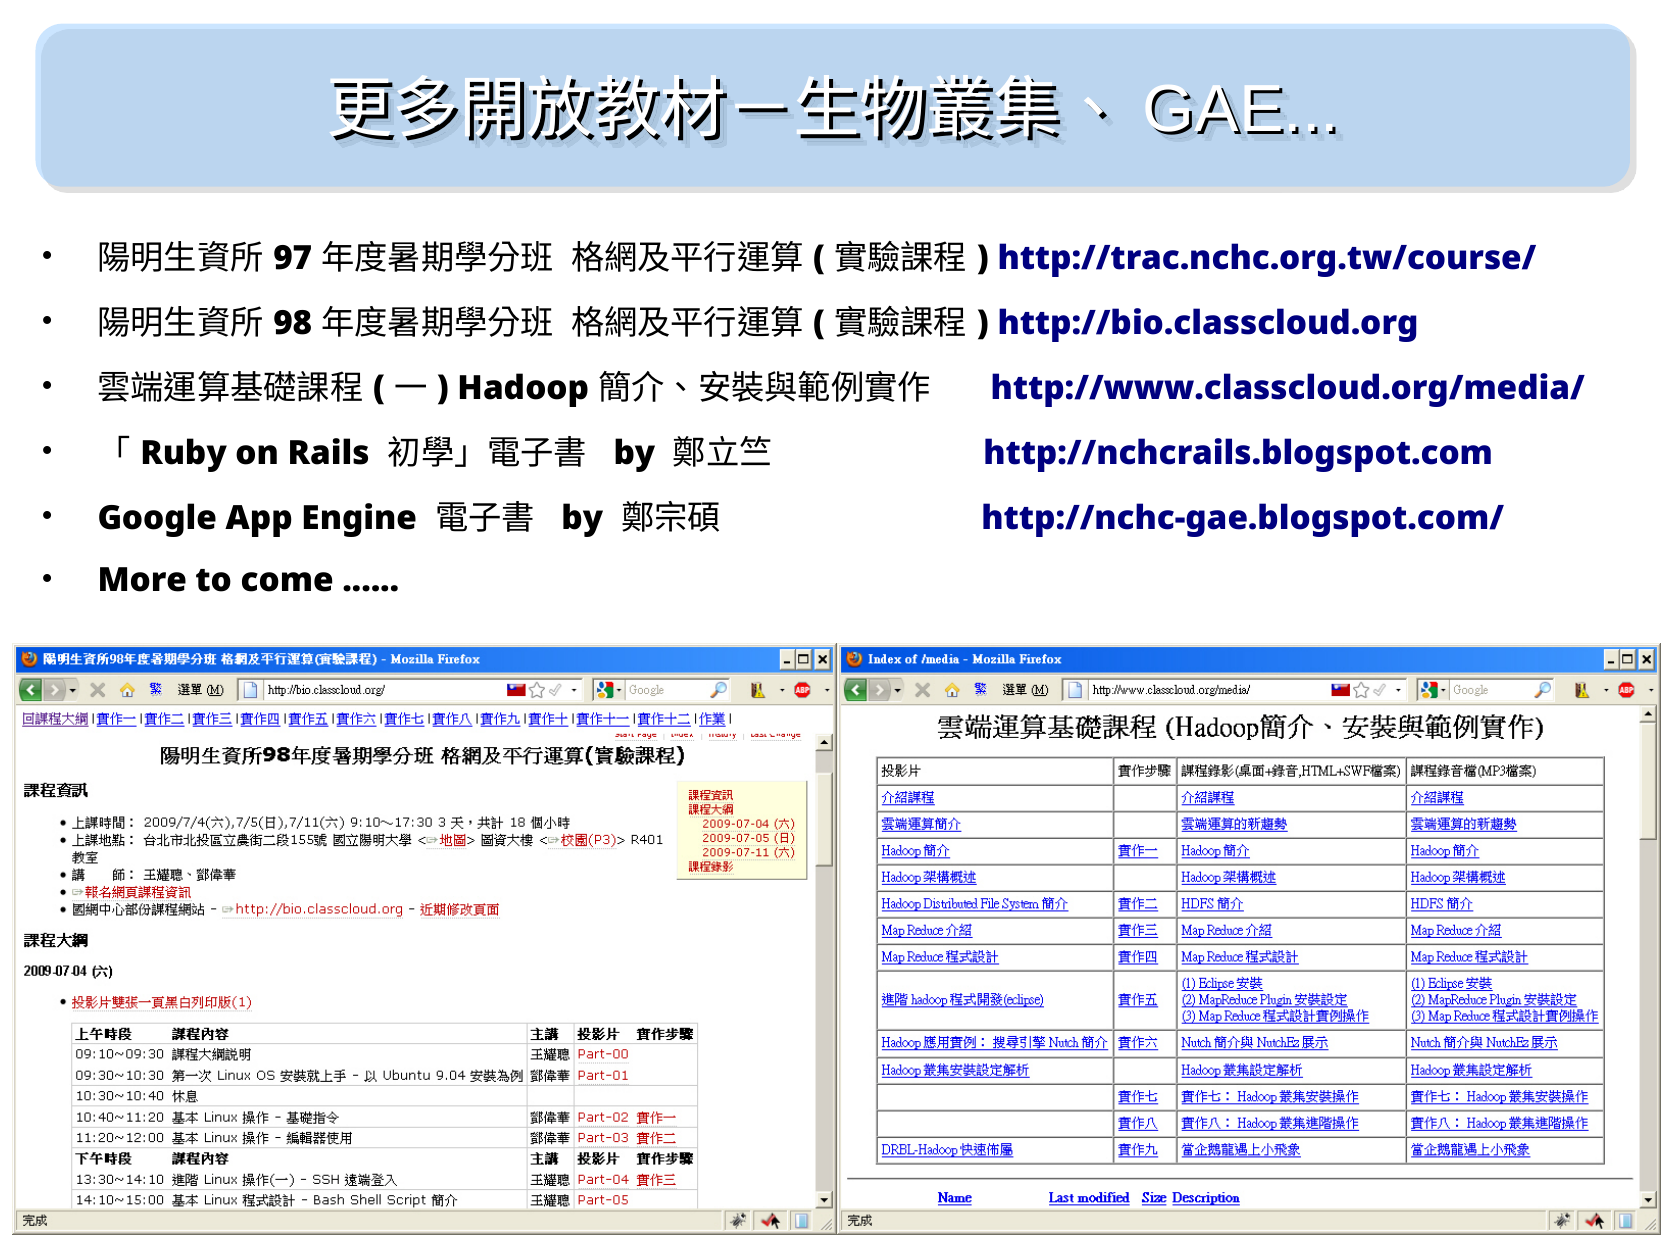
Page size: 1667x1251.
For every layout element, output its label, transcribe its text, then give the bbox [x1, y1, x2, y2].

picture [12, 643, 1661, 1235]
list 陽明生資所97年度暑期學分班 格網及平行運算(實驗課程) http://trac.nchc.org.tw/course/ 陽明生資所98年度暑期學分班 格網及平行運算(實驗課程) http://bio.classcloud.org 雲端運算基礎課程(一) Hadoop簡介、安裝與範例實作 http://www.classcloud.org/media/ 「Ruby on Rails 初學」電子書 by 鄭立竺 http://nchcrails.blogspot.com Google App Engine 電子書 by 鄭宗碩 http://nchc-gae.blogspot.com/ More to come ...... [41, 231, 1625, 596]
text_box 更多開放教材－生物叢集、GAE... [35, 23, 1630, 187]
